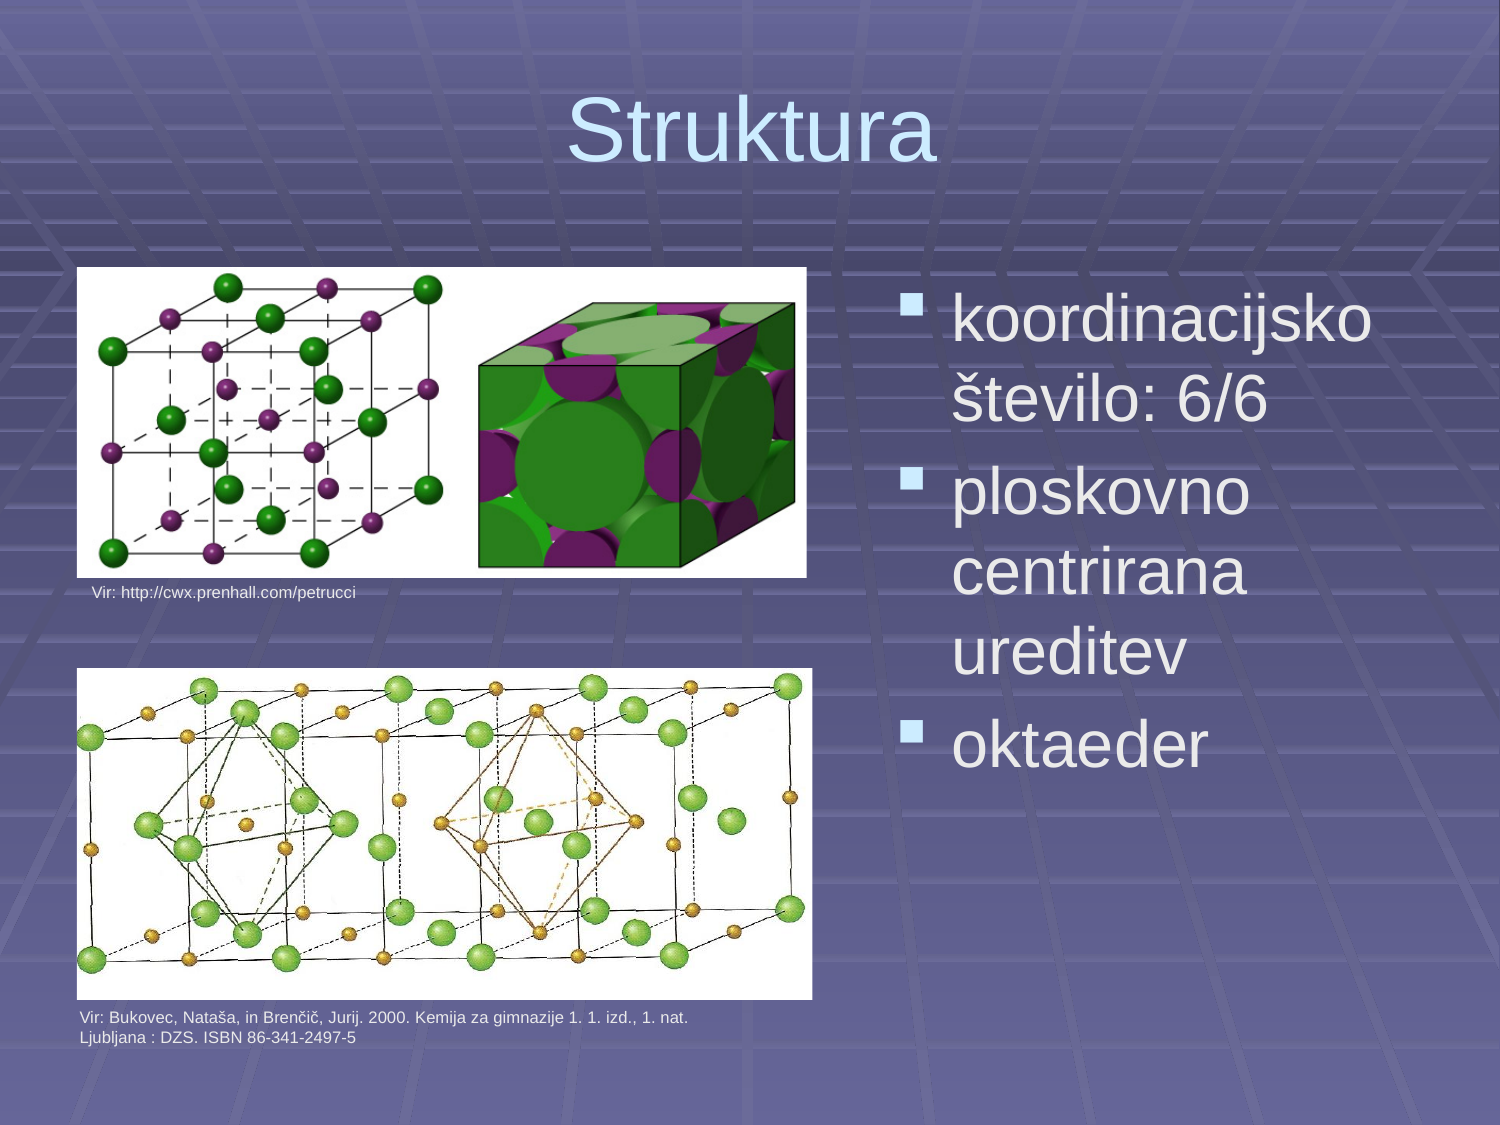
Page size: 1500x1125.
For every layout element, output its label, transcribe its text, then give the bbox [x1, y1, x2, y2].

text_box Vir: Bukovec, Nataša, in Brenčič, Jurij. 2000. Kemija za gimnazije 1. 1. izd., 1. nat. Ljubljana : DZS. ISBN 86-341-2497-5 [64, 999, 706, 1075]
list koordinacijsko število: 6/6 ploskovno centrirana ureditev oktaeder [879, 267, 1412, 882]
picture [76, 267, 807, 578]
picture [76, 668, 813, 1000]
title Struktura [76, 31, 1427, 219]
text_box Vir: http://cwx.prenhall.com/petrucci [76, 574, 372, 609]
